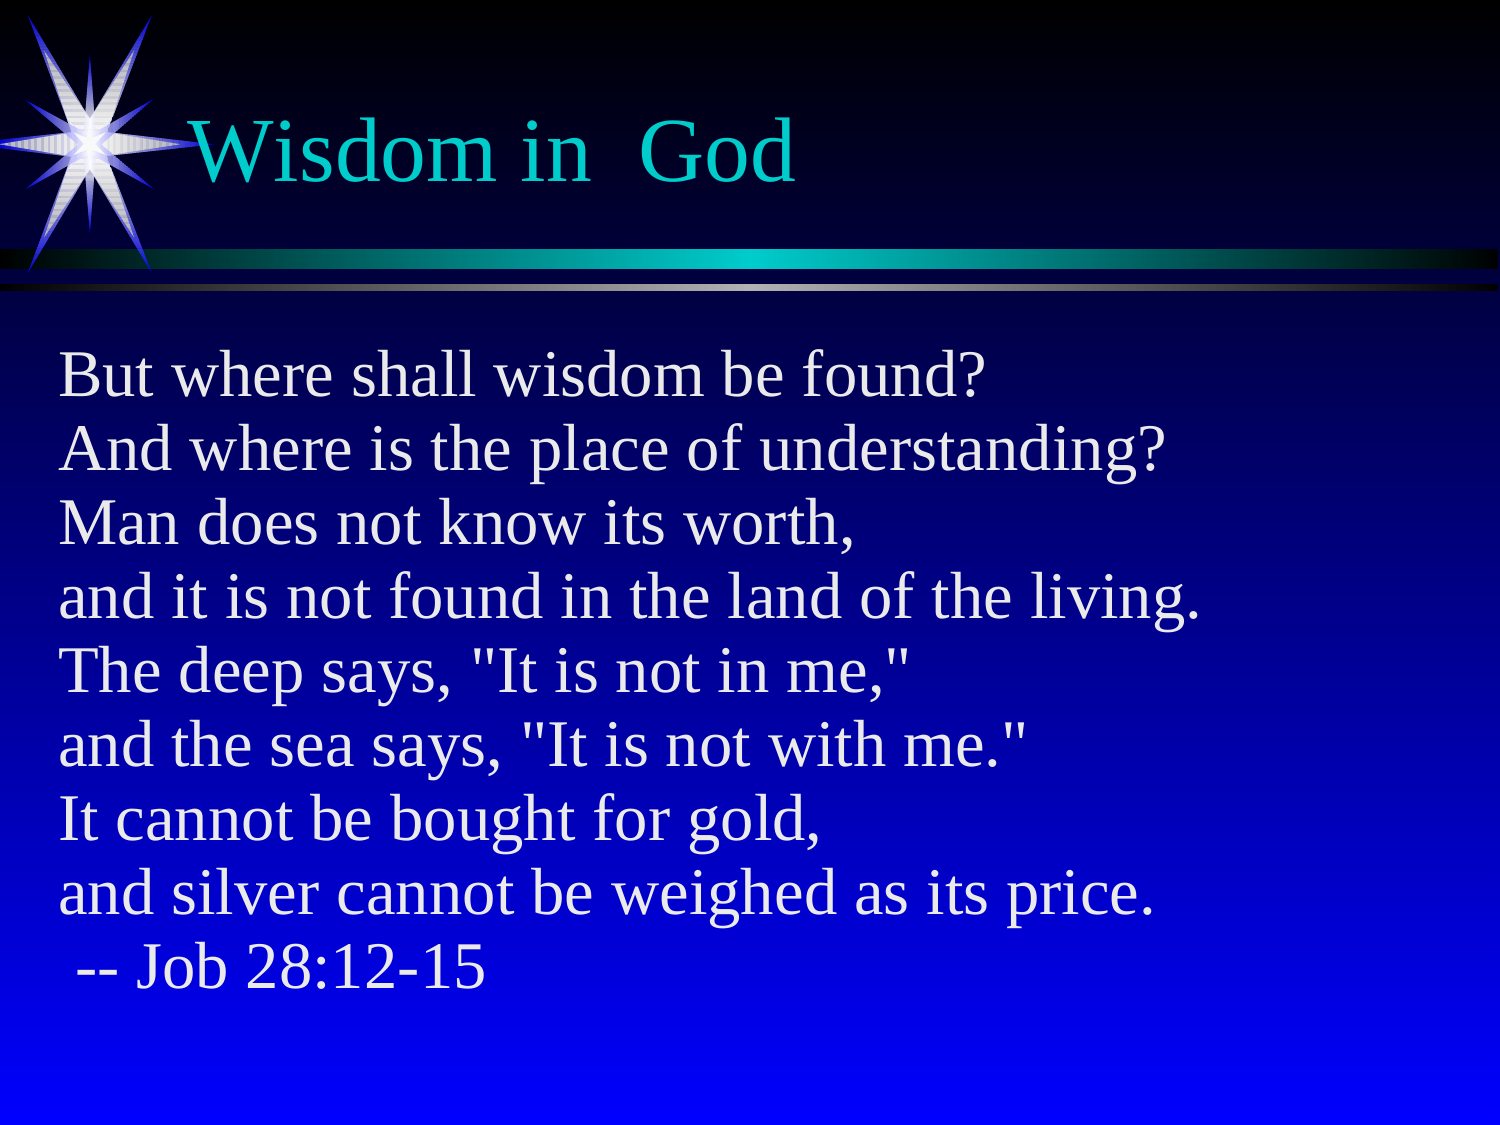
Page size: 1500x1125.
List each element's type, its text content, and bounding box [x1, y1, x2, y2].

text_box But where shall wisdom be found? And where is the place of understanding? Man does not know its worth, and it is not found in the land of the living. The deep says, "It is not in me," and the sea says, "It is not with me." It cannot be bought for gold, and silver cannot be weighed as its price. -- Job 28:12-15 [43, 329, 1469, 1085]
title Wisdom in God [187, 56, 1463, 244]
